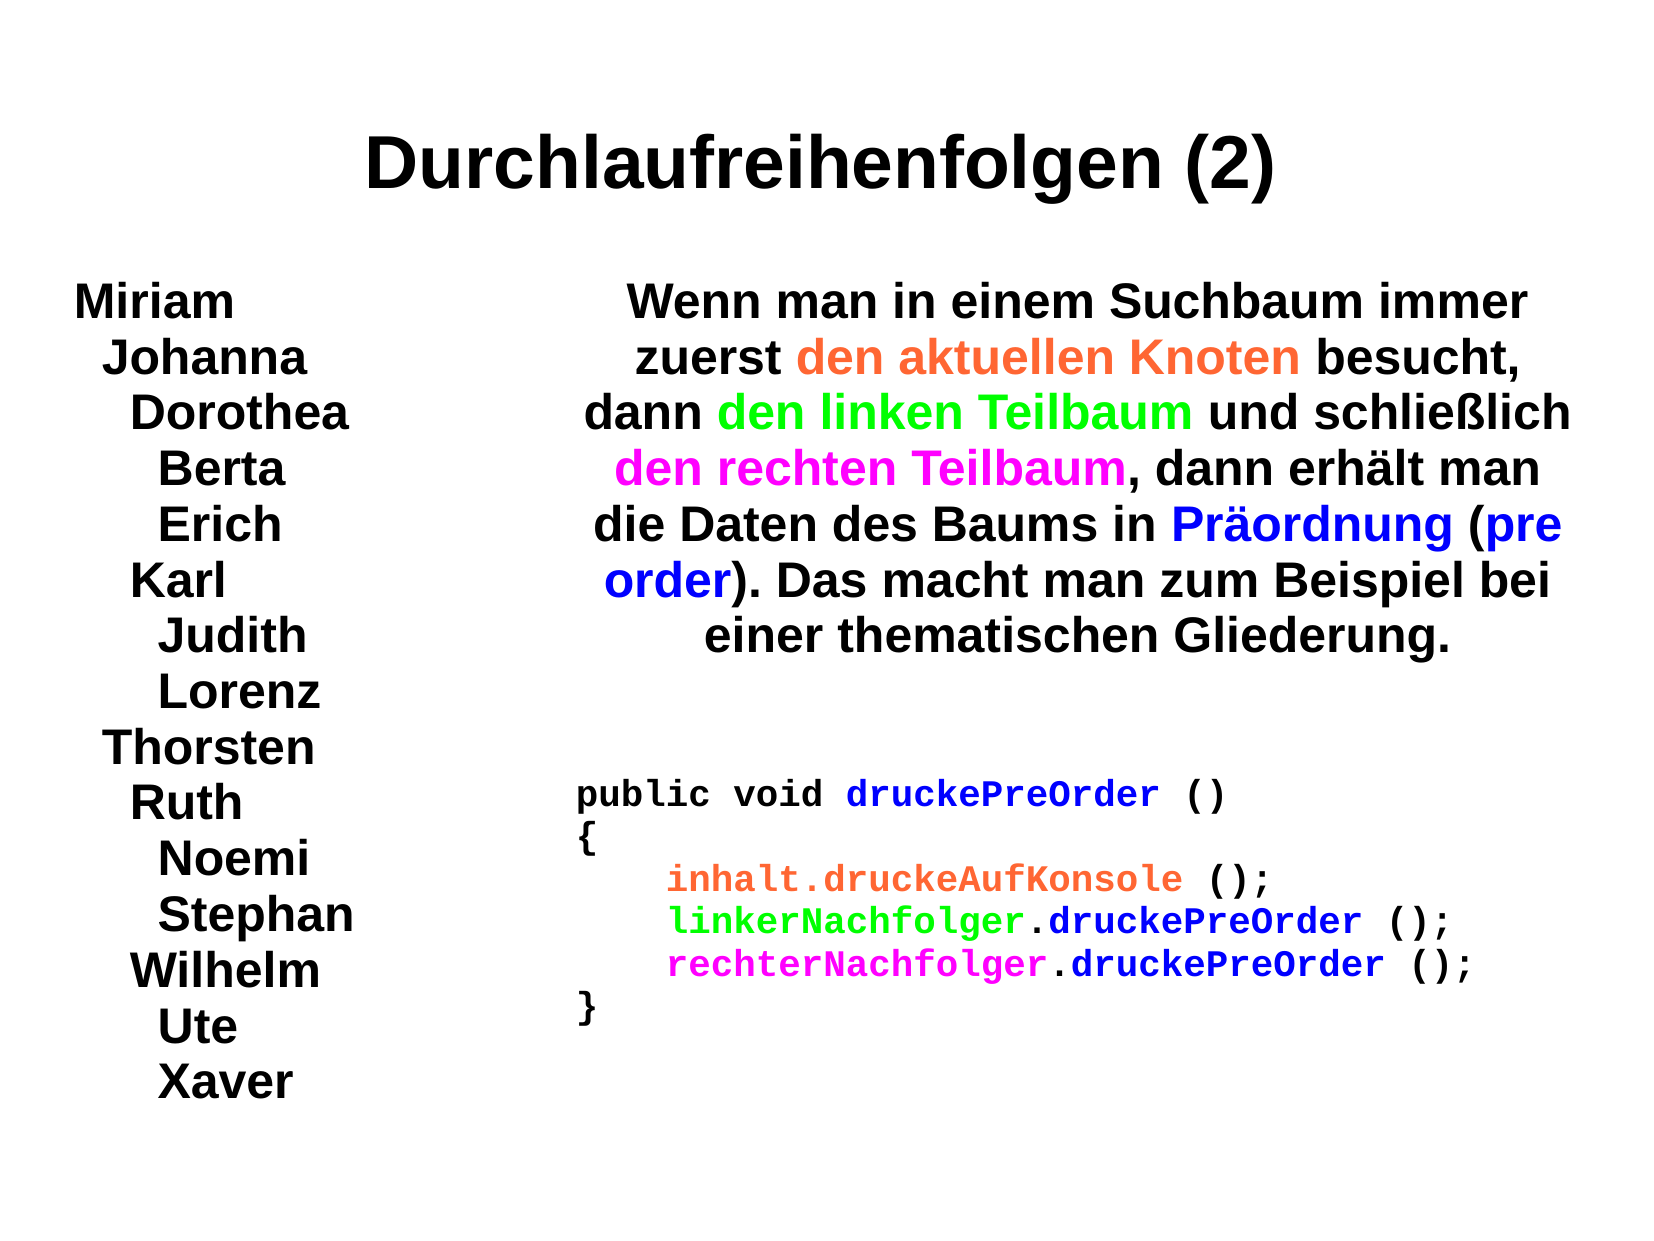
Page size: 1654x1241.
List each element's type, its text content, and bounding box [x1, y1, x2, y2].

text_box Wenn man in einem Suchbaum immer zuerst den aktuellen Knoten besucht, dann den linken Teilbaum und schließlich den rechten Teilbaum, dann erhält man die Daten des Baums in Präordnung (pre order). Das macht man zum Beispiel bei einer thematischen Gliederung. [561, 265, 1595, 680]
title Durchlaufreihenfolgen (2) [76, 118, 1565, 207]
text_box public void druckePreOrder () { inhalt.druckeAufKonsole (); linkerNachfolger.druckePreOrder (); rechterNachfolger.druckePreOrder (); } [561, 767, 1625, 1038]
text_box Miriam Johanna Dorothea Berta Erich Karl Judith Lorenz Thorsten Ruth Noemi Stephan Wilhelm Ute Xaver [59, 265, 473, 1136]
